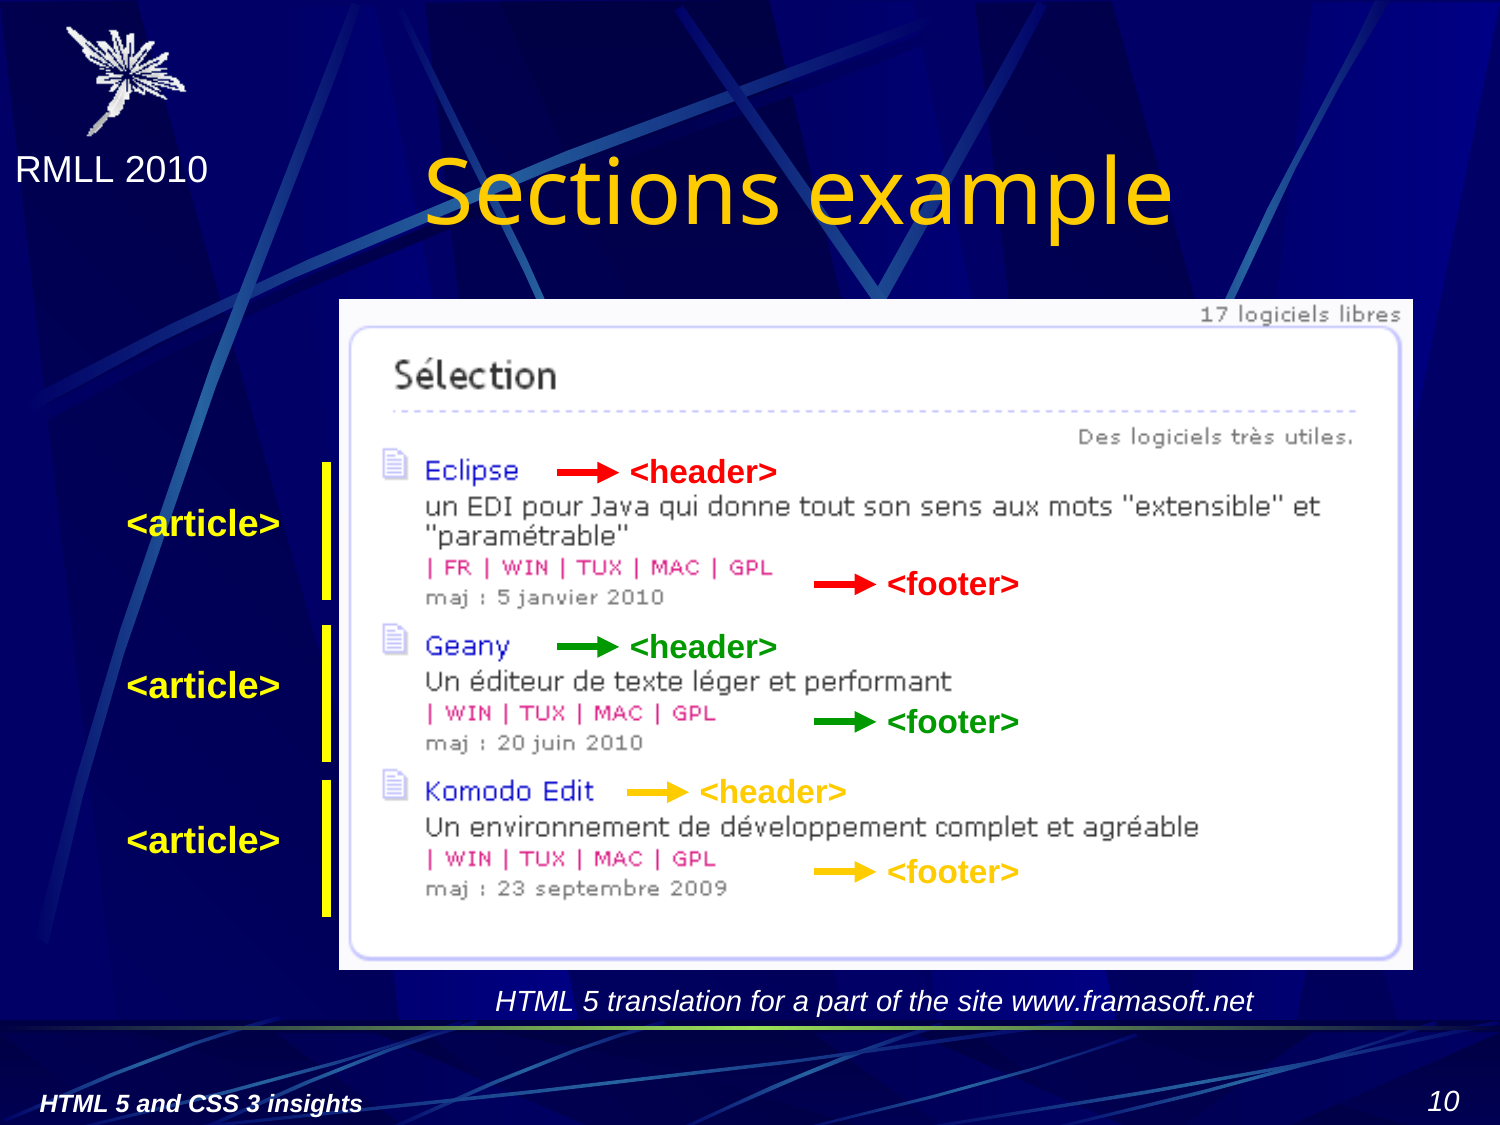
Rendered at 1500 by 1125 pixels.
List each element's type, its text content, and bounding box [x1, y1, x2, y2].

text_box <header> [629, 624, 790, 665]
text_box HTML 5 translation for a part of the site www.framasoft.net [337, 974, 1413, 1026]
picture [339, 299, 1413, 970]
text_box <article> [126, 498, 302, 544]
text_box <header> [629, 450, 790, 491]
text_box <footer> [887, 562, 1047, 603]
picture [62, 24, 188, 138]
text_box <header> [699, 770, 859, 811]
text_box <article> [126, 661, 302, 707]
title Sections example [224, 87, 1375, 288]
text_box <article> [126, 815, 302, 861]
text_box <footer> [887, 699, 1047, 740]
text_box <footer> [887, 849, 1047, 890]
